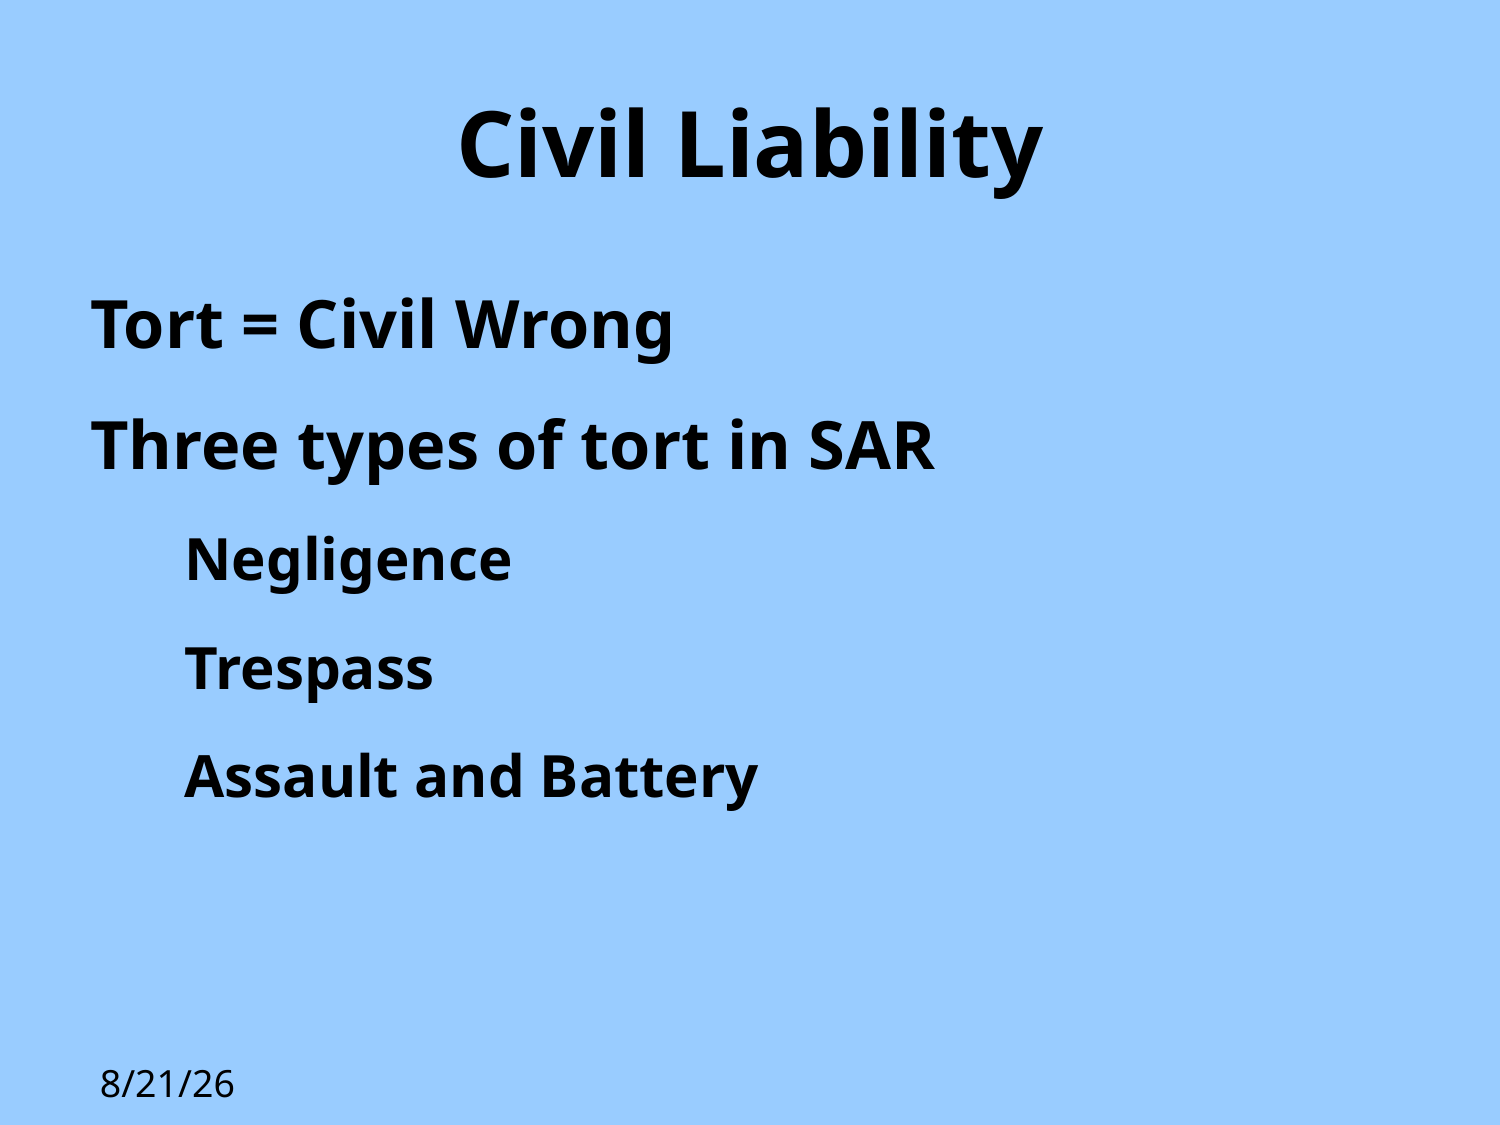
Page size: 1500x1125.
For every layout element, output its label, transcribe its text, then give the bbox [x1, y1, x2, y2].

list Tort = Civil Wrong Three types of tort in SAR Negligence Trespass Assault and Battery [75, 262, 1425, 1028]
title Civil Liability [75, 33, 1425, 244]
